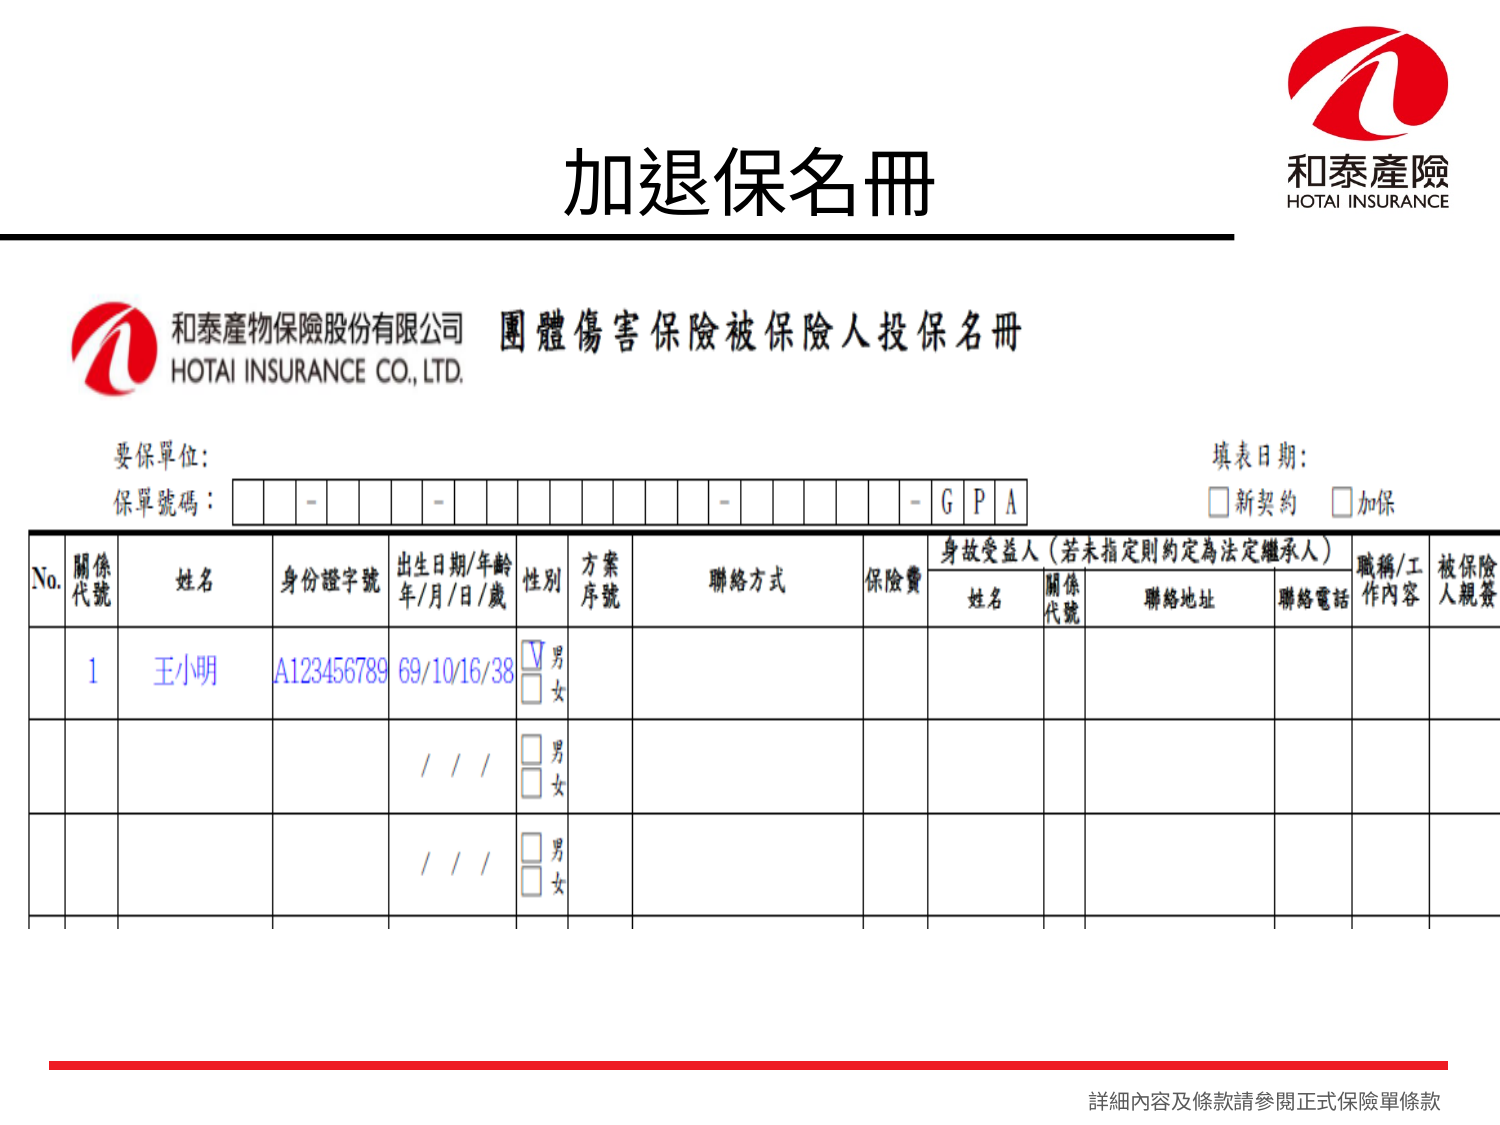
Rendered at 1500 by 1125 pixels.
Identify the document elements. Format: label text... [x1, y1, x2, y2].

text_box 詳細內容及條款請參閱正式保險單條款 [501, 1081, 1456, 1122]
picture [1256, 5, 1478, 227]
title 加退保名冊 [125, 123, 1375, 238]
picture [13, 271, 1500, 929]
picture [49, 1061, 1448, 1070]
